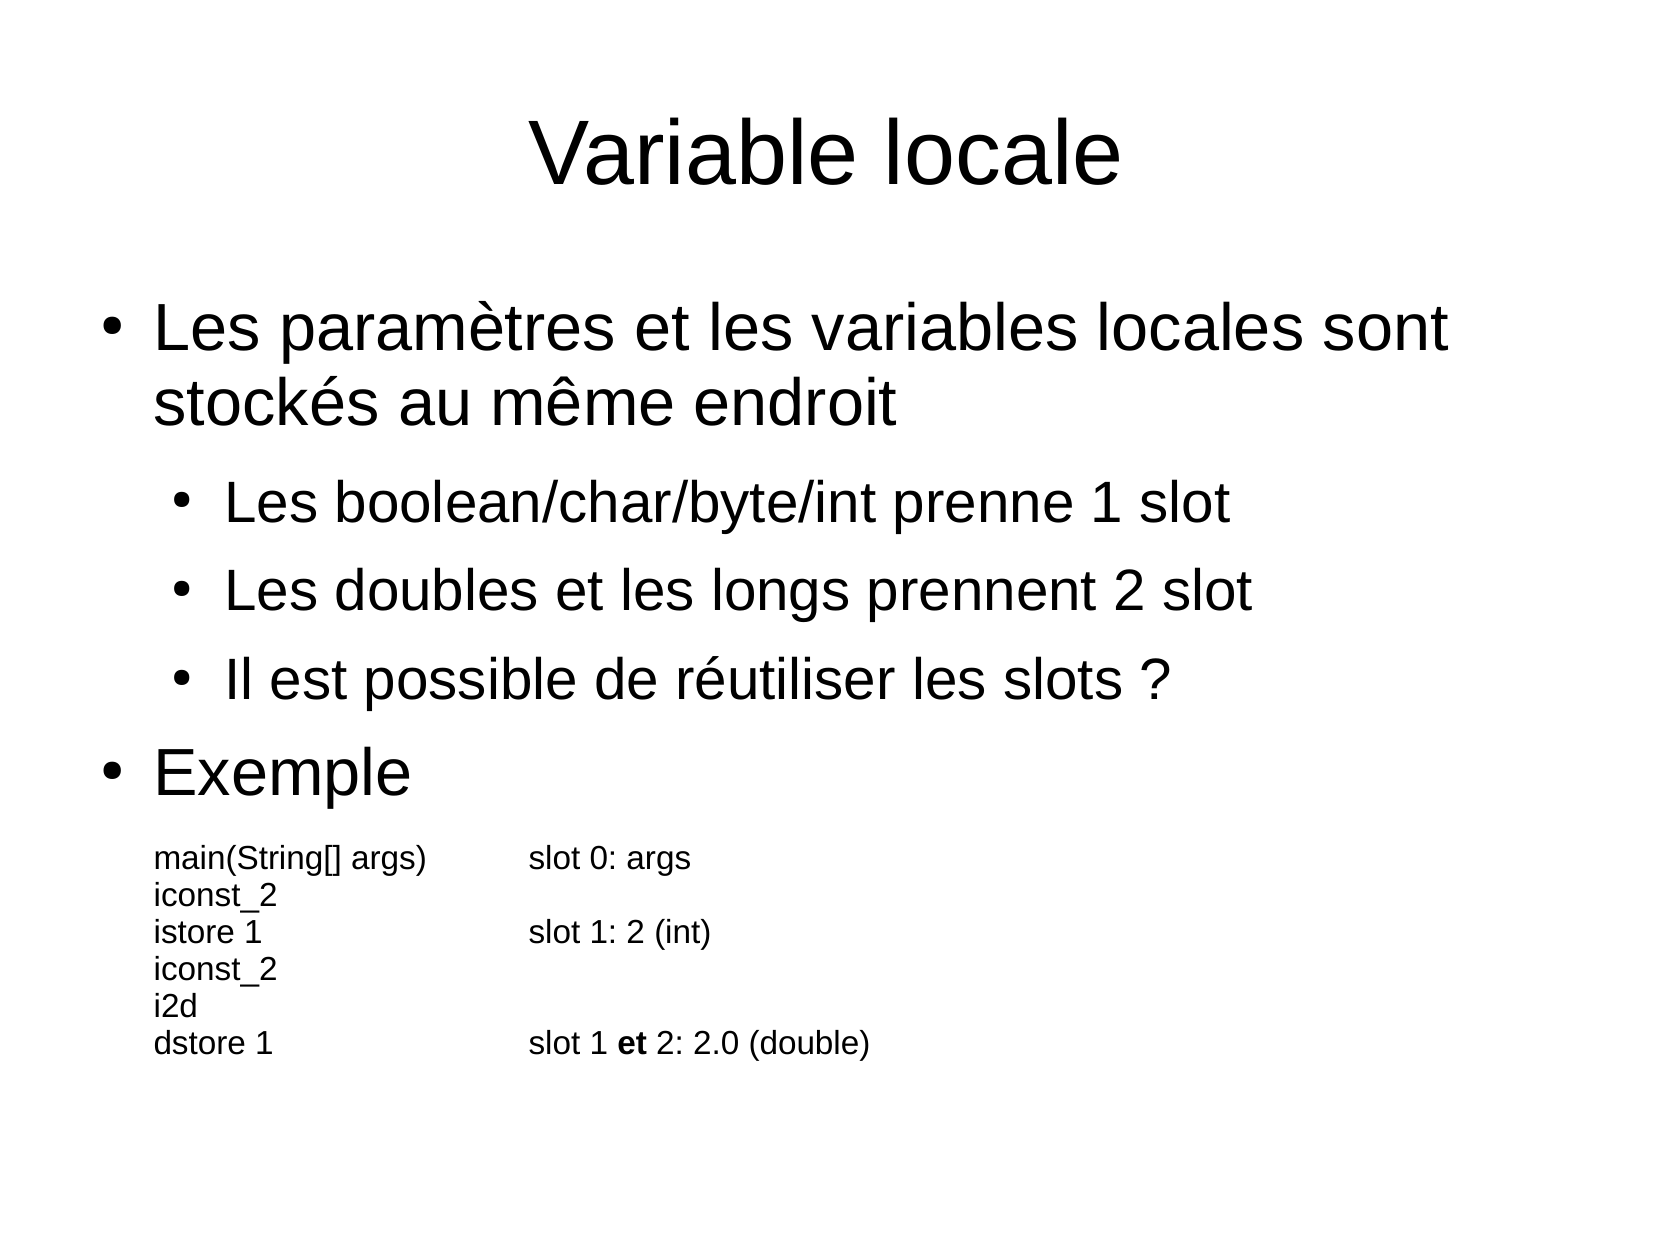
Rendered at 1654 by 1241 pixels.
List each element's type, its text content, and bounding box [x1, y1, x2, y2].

title Variable locale [82, 56, 1571, 250]
list Les paramètres et les variables locales sont stockés au même endroit Les boolean/char/byte/int prenne 1 slot Les doubles et les longs prennent 2 slot Il est possible de réutiliser les slots ? Exemple main(String[] args) slot 0: args iconst_2 istore 1 slot 1: 2 (int) iconst_2 i2d dstore 1 slot 1 et 2: 2.0 (double) [82, 290, 1571, 1094]
